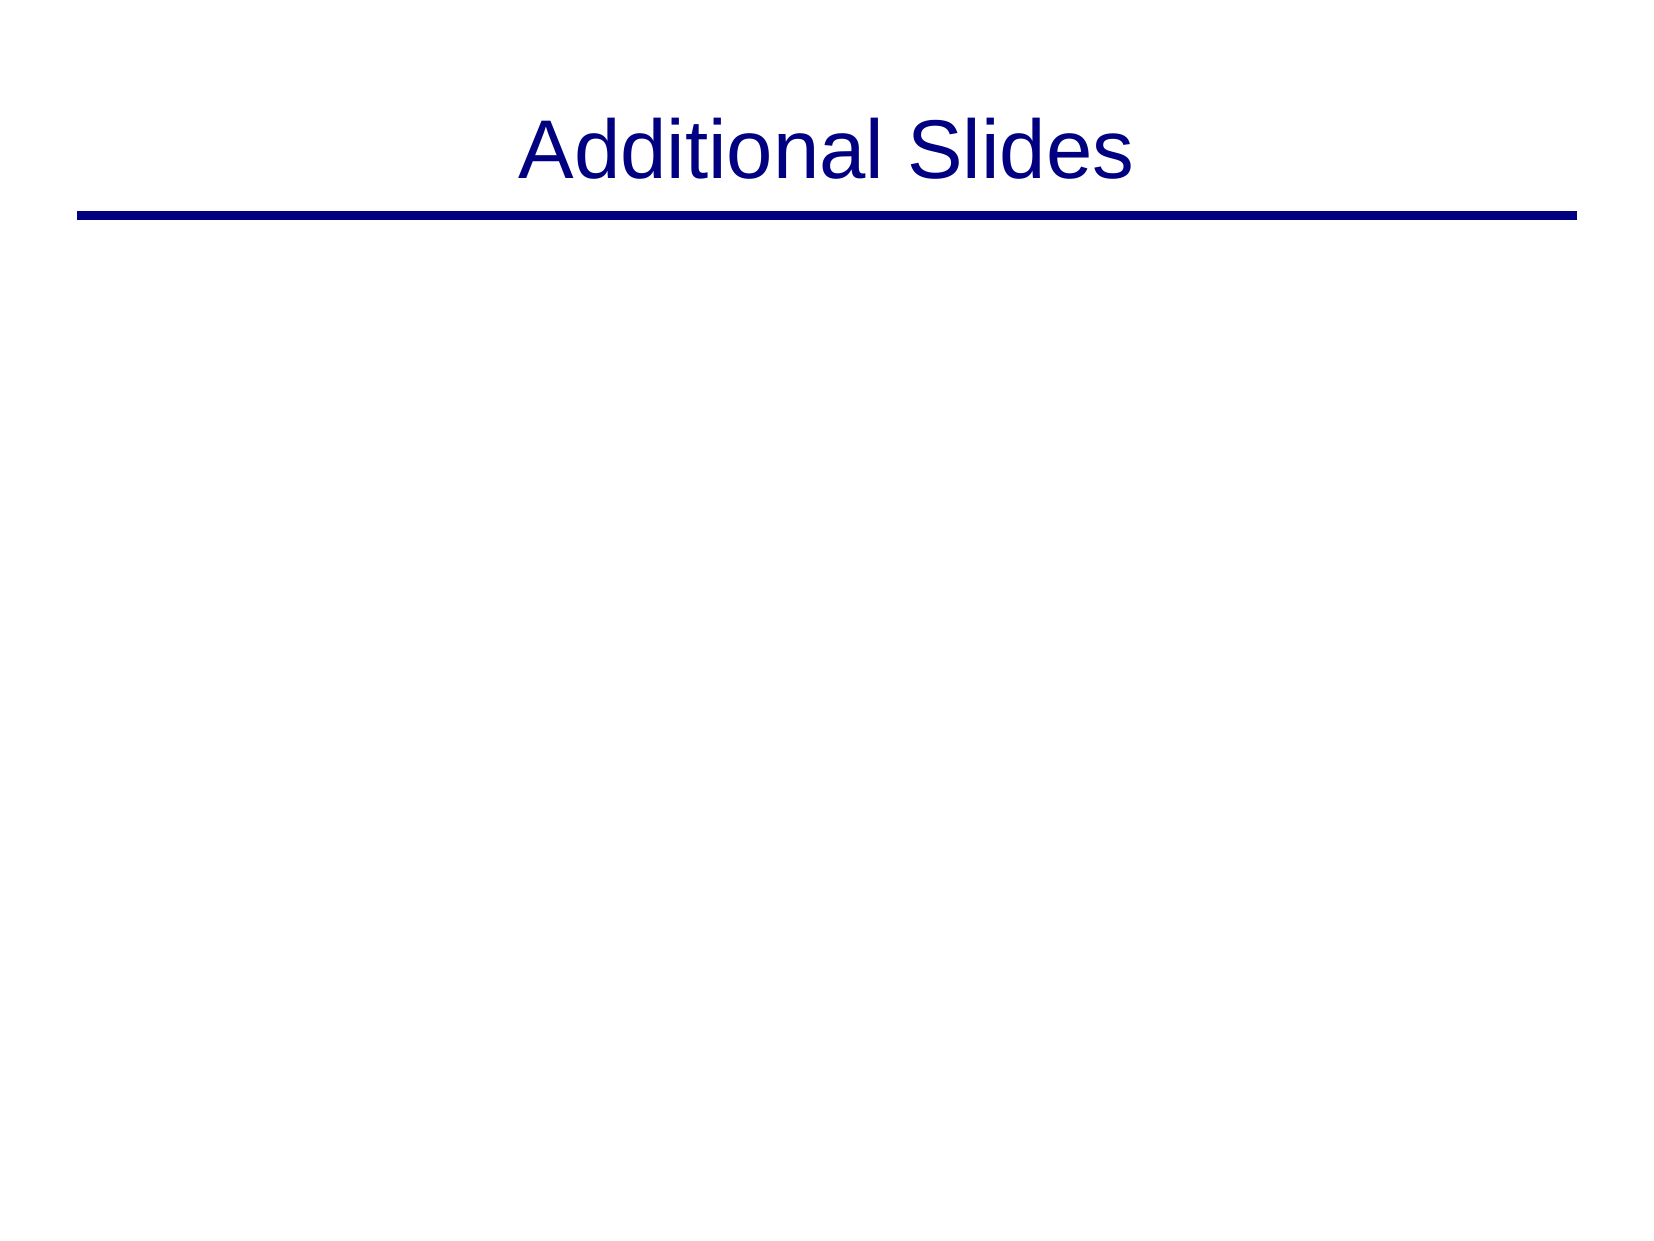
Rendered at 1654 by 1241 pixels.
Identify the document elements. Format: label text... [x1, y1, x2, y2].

title Additional Slides [82, 82, 1571, 218]
